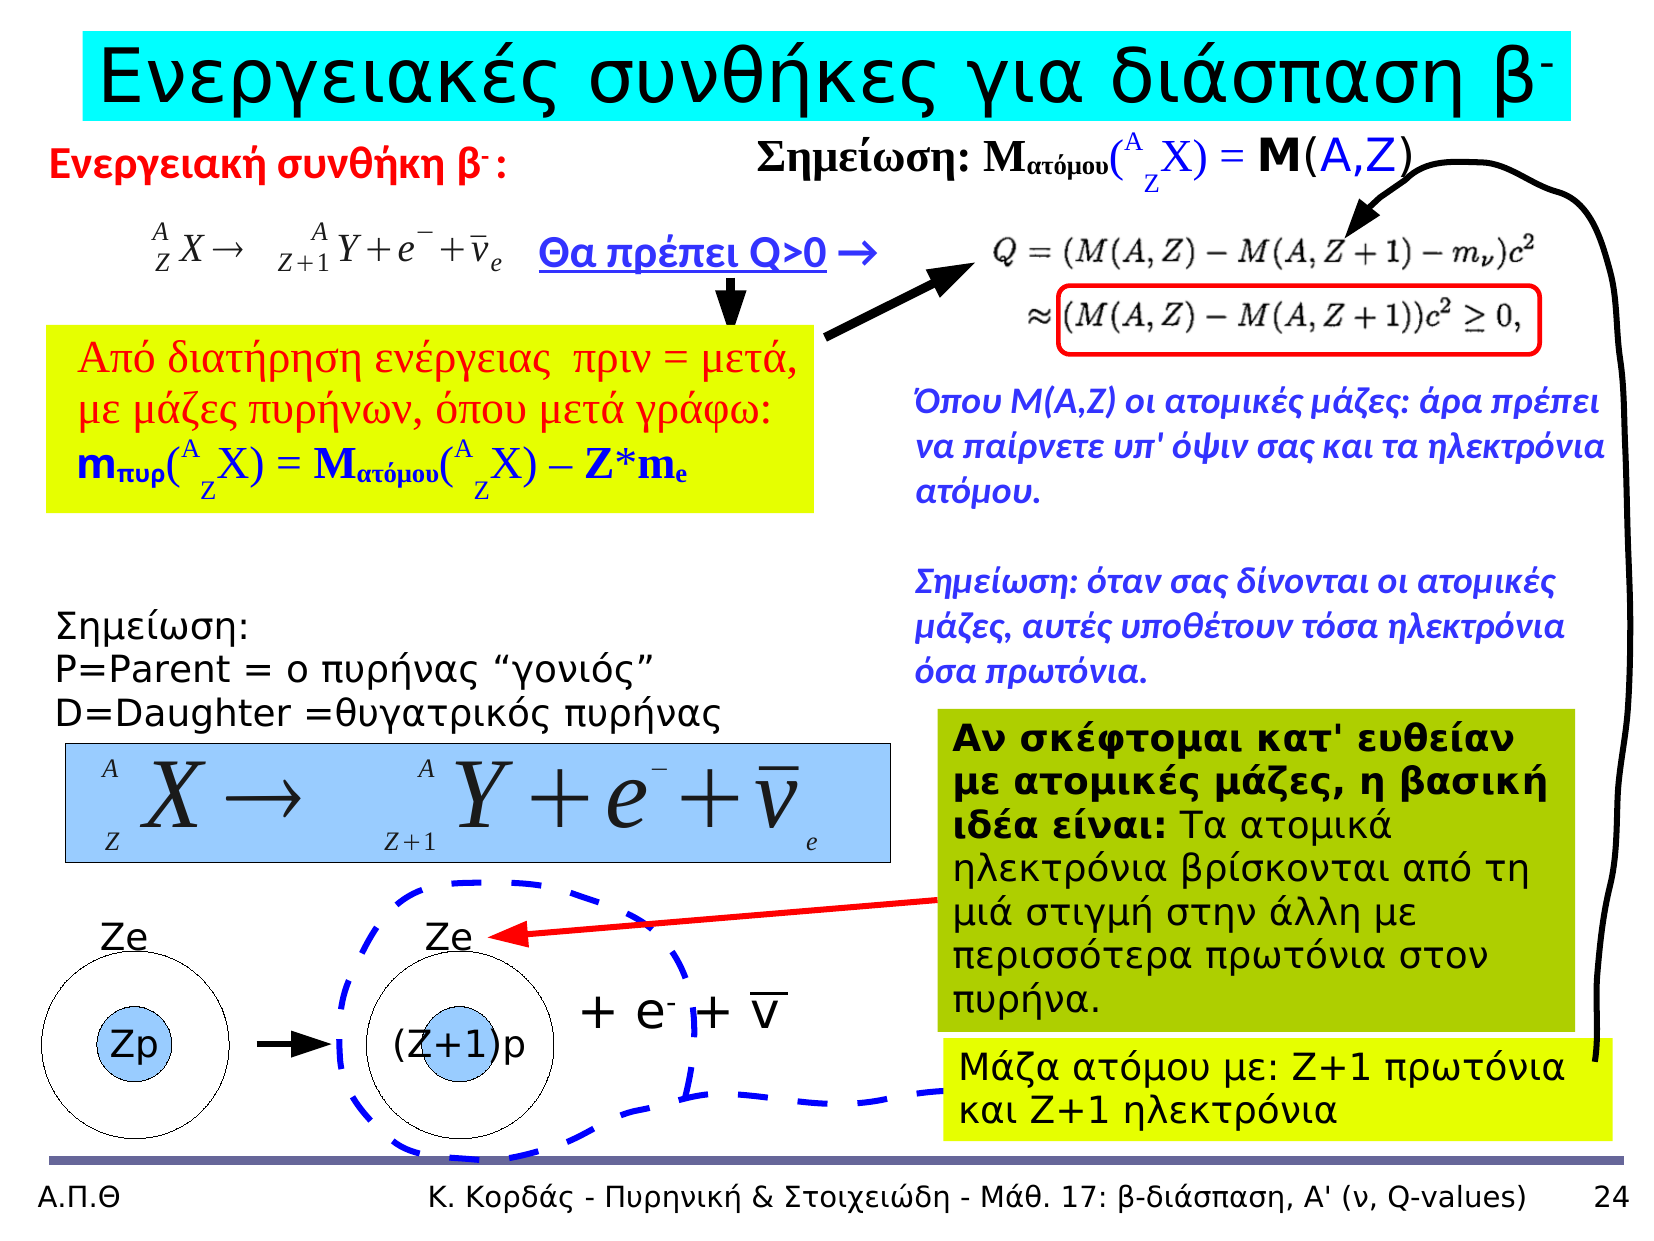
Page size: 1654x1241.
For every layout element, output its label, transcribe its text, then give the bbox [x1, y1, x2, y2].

picture [1061, 288, 1537, 339]
text_box Ze [85, 907, 236, 967]
text_box Σημείωση: Ματόμου(ΑΖΧ) = Μ(Α,Ζ) [741, 119, 1442, 206]
text_box Όπου Μ(Α,Ζ) οι ατομικές μάζες: άρα πρέπει να παίρνετε υπ' όψιν σας και τα ηλεκτρόνια ατόμου. Σημείωση: όταν σας δίνονται οι ατομικές μάζες, αυτές υποθέτουν τόσα ηλεκτρόνια όσα πρωτόνια. [900, 368, 1627, 700]
chart [140, 218, 517, 278]
text_box Μάζα ατόμου με: Ζ+1 πρωτόνια και Ζ+1 ηλεκτρόνια [943, 1038, 1613, 1142]
text_box Ze [409, 908, 560, 967]
text_box Ενεργειακή συνθήκη β- : [33, 125, 741, 196]
text_box Από διατήρηση ενέργειας πριν = μετά, με μάζες πυρήνων, όπου μετά γράφω: mπυρ(ΑΖΧ) = Ματόμου(ΑΖΧ) – Ζ*me [46, 324, 814, 514]
text_box (Z+1)p [421, 1006, 495, 1082]
text_box [831, 743, 891, 863]
picture [988, 285, 1061, 339]
text_box Θα πρέπει Q>0 → [523, 214, 1095, 285]
text_box [65, 745, 90, 863]
text_box Αν σκέφτομαι κατ' ευθείαν με ατομικές μάζες, η βασική ιδέα είναι: Τα ατομικά ηλεκτρόνια βρίσκονται από τη μιά στιγμή στην άλλη με περισσότερα πρωτόνια στον πυρήνα. [937, 708, 1576, 1032]
picture [1095, 229, 1549, 339]
title Ενεργειακές συνθήκες για διάσπαση β- [82, 31, 1571, 121]
chart [90, 724, 831, 865]
text_box Zp [96, 1006, 172, 1082]
text_box Σημείωση: P=Parent = ο πυρήνας “γονιός” D=Daughter =θυγατρικός πυρήνας [39, 597, 739, 745]
text_box + e- + v [562, 975, 1163, 1050]
